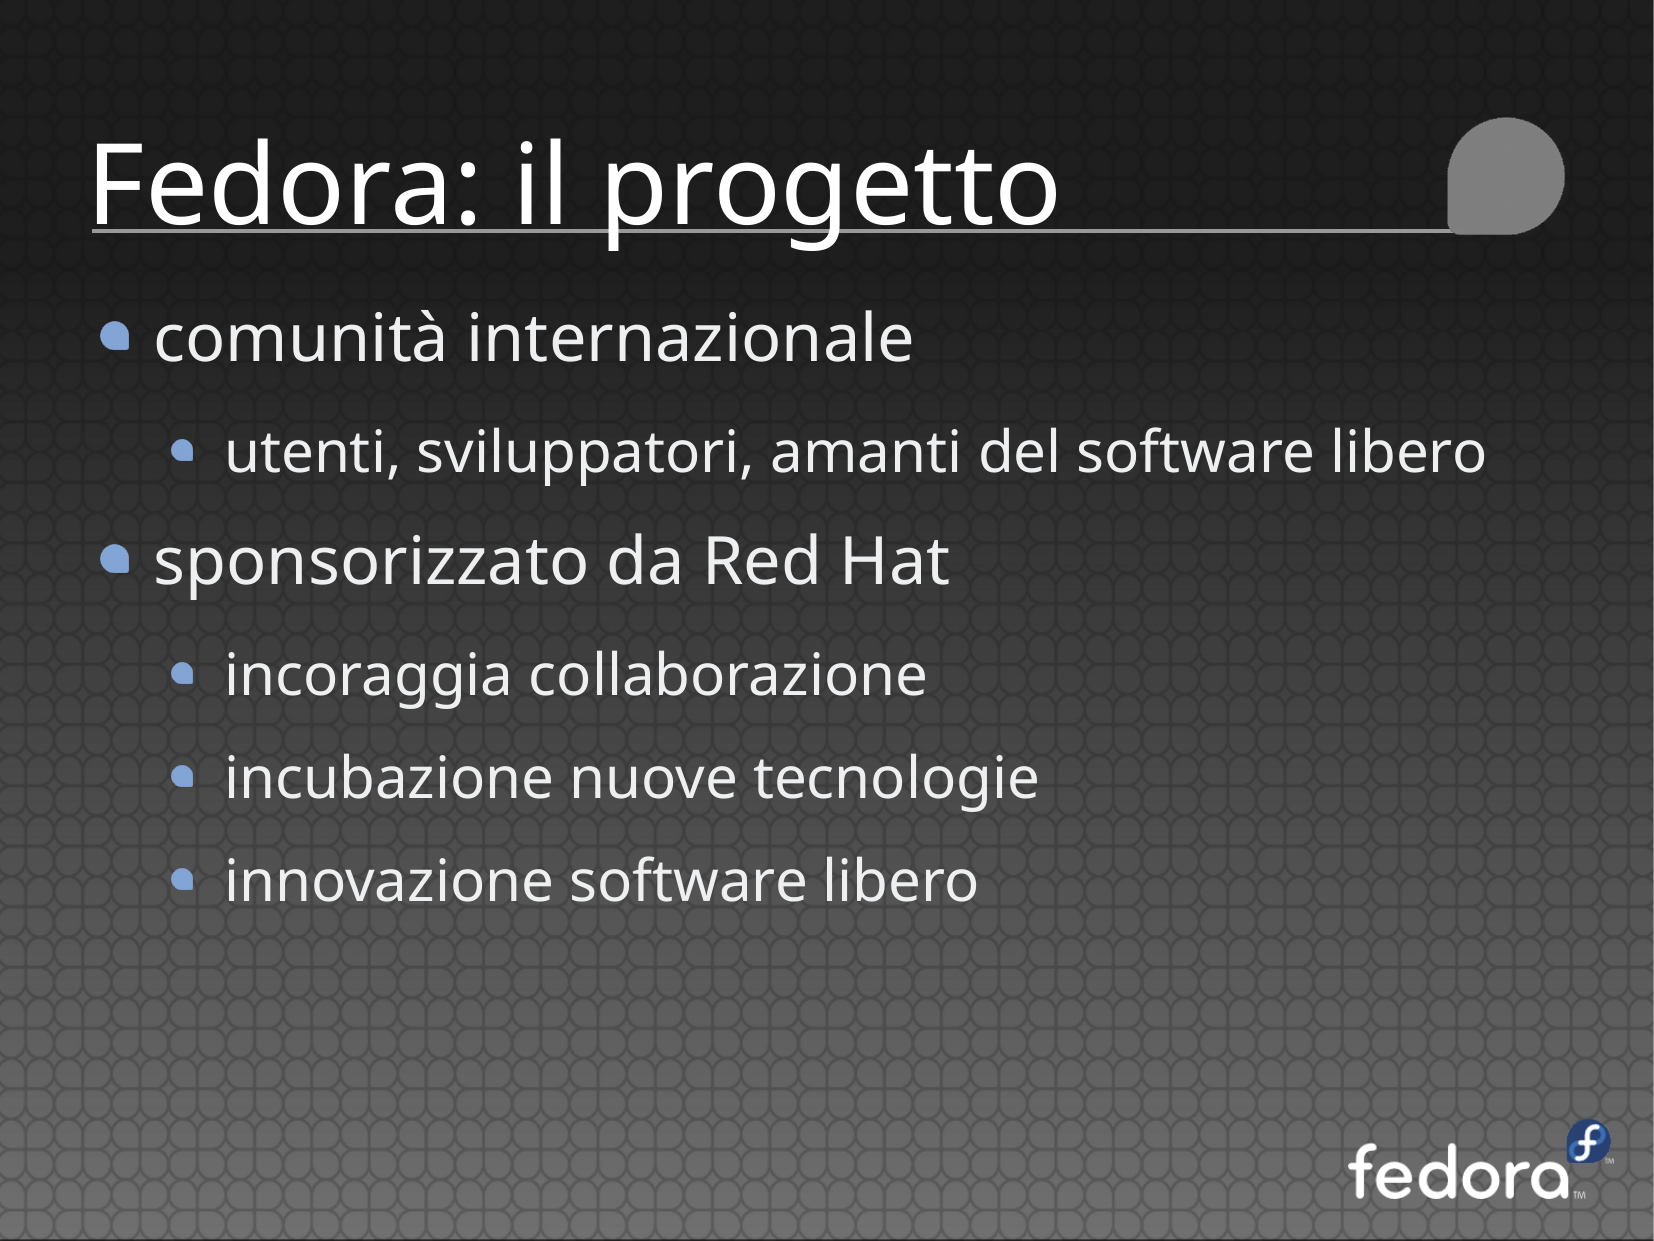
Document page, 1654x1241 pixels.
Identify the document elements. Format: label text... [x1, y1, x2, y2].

list comunità internazionale utenti, sviluppatori, amanti del software libero sponsorizzato da Red Hat incoraggia collaborazione incubazione nuove tecnologie innovazione software libero [82, 290, 1571, 1109]
picture [0, 0, 1654, 1241]
title Fedora: il progetto [86, 112, 1576, 249]
